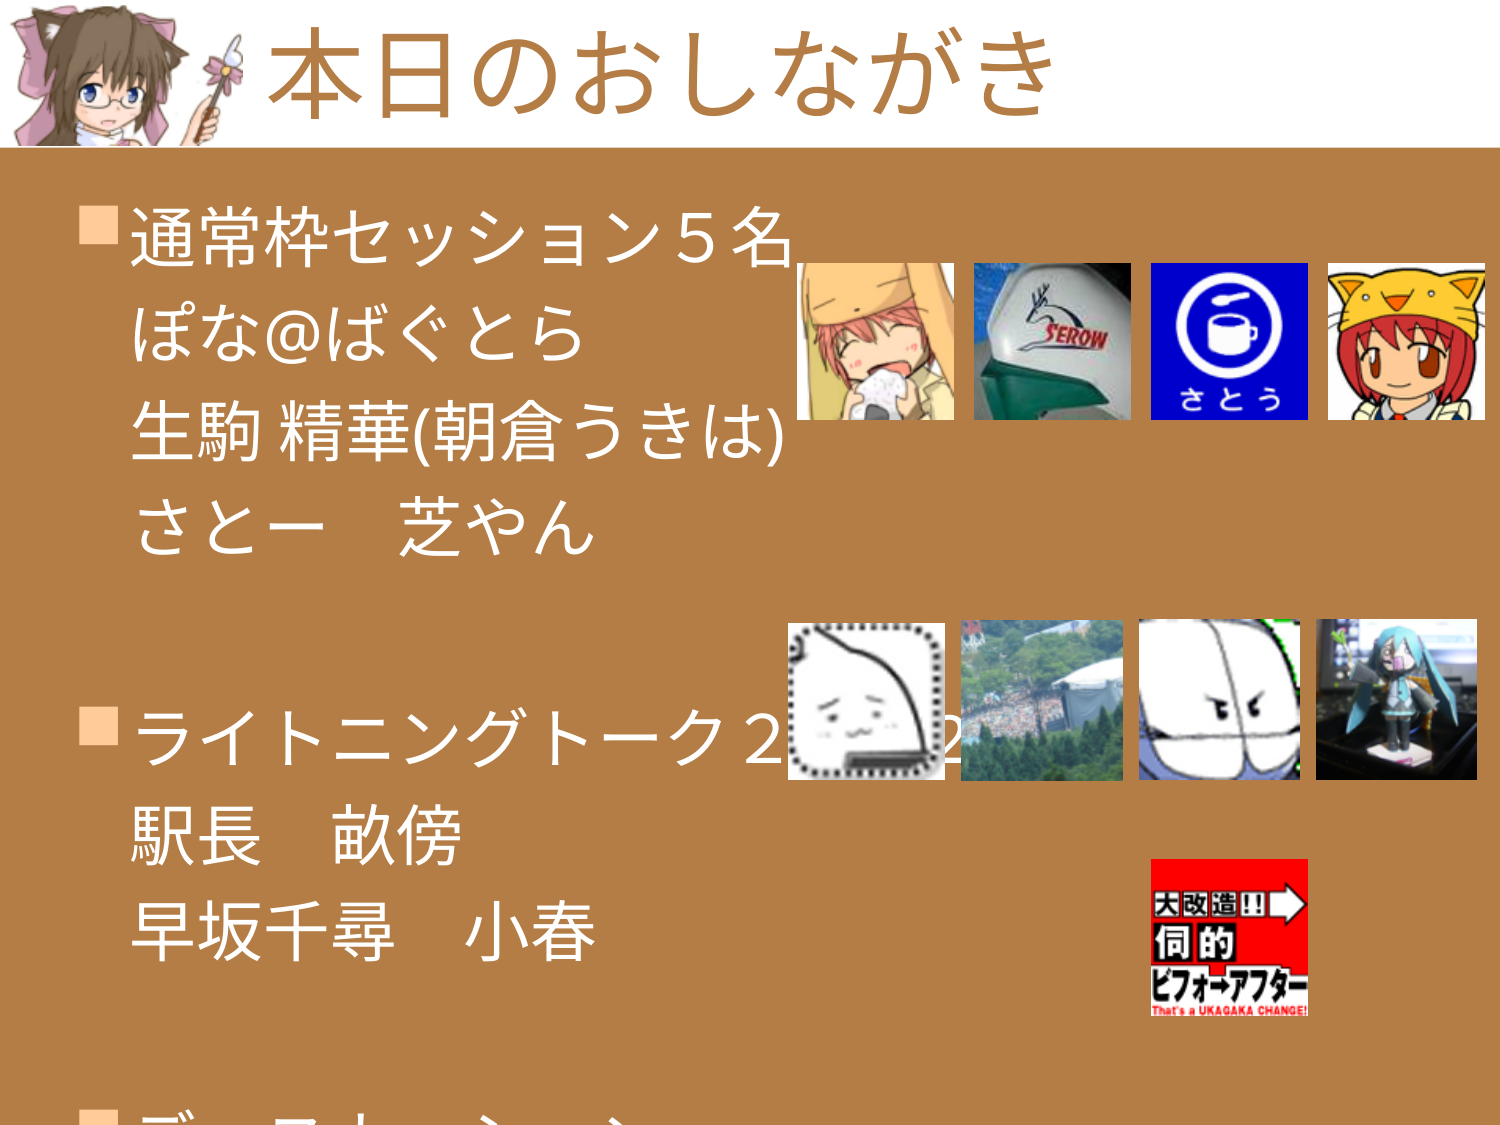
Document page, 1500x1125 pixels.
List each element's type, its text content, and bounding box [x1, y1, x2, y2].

list 通常枠セッション５名 ぽな@ばぐとら 生駒 精華(朝倉うきは) さとー 芝やん ライトニングトーク２名＋2名 駅長 畝傍 早坂千尋 小春 ディスカッション 大改造！伺的ビフォーアフター [59, 177, 1447, 974]
picture [797, 263, 954, 420]
picture [1151, 859, 1308, 1016]
picture [974, 263, 1131, 420]
picture [1139, 619, 1300, 780]
picture [1316, 619, 1477, 780]
title 本日のおしながき [265, 0, 1500, 172]
picture [1151, 263, 1308, 420]
picture [1328, 263, 1485, 420]
picture [961, 620, 1123, 781]
picture [788, 623, 945, 780]
picture [8, 5, 243, 146]
